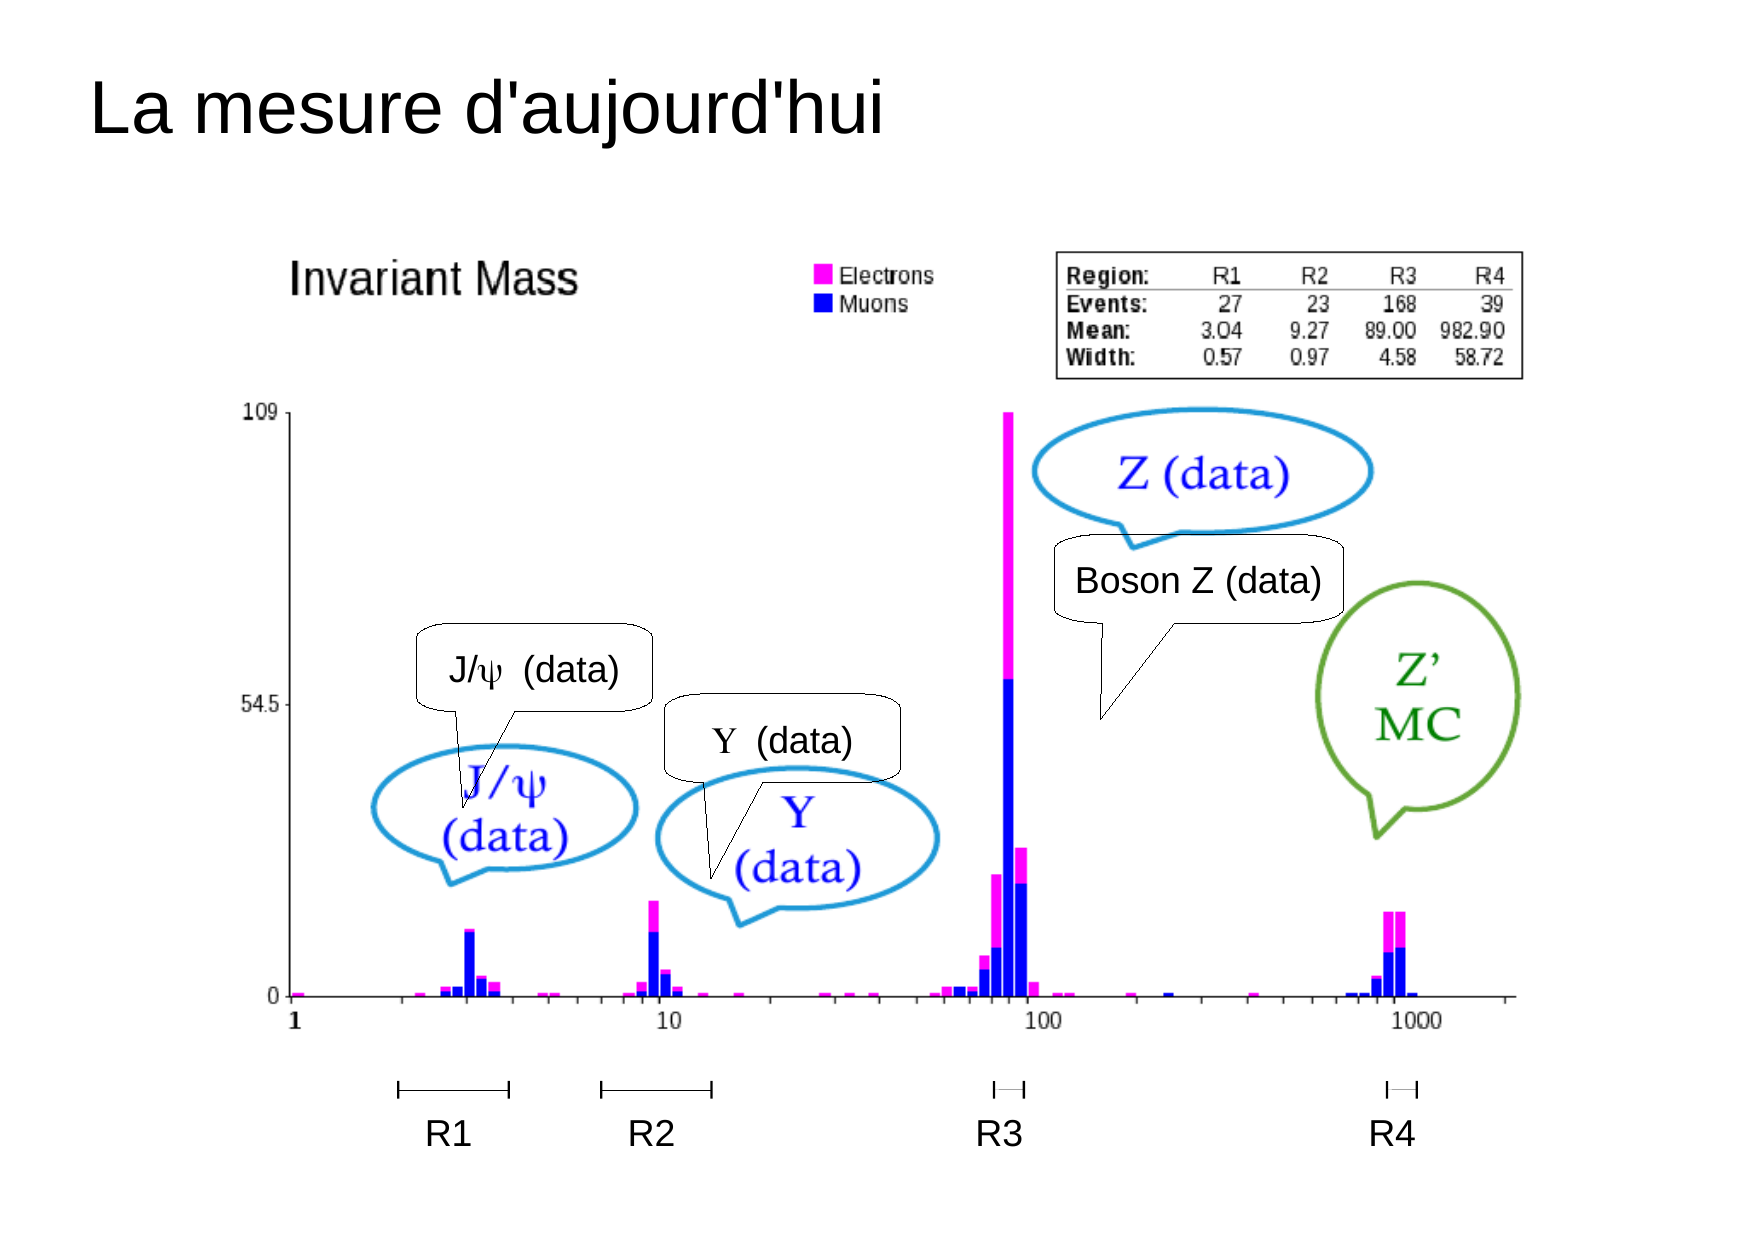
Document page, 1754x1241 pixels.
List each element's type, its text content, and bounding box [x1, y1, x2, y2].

title La mesure d'aujourd'hui [75, 50, 1686, 157]
text_box R3 [960, 1101, 1046, 1162]
text_box R2 [612, 1101, 698, 1162]
text_box Boson Z (data) [1054, 534, 1344, 720]
text_box U (data) [664, 693, 901, 879]
text_box R4 [1353, 1101, 1439, 1162]
text_box J/y (data) [416, 623, 653, 808]
text_box R1 [410, 1101, 495, 1162]
picture [238, 229, 1549, 1065]
